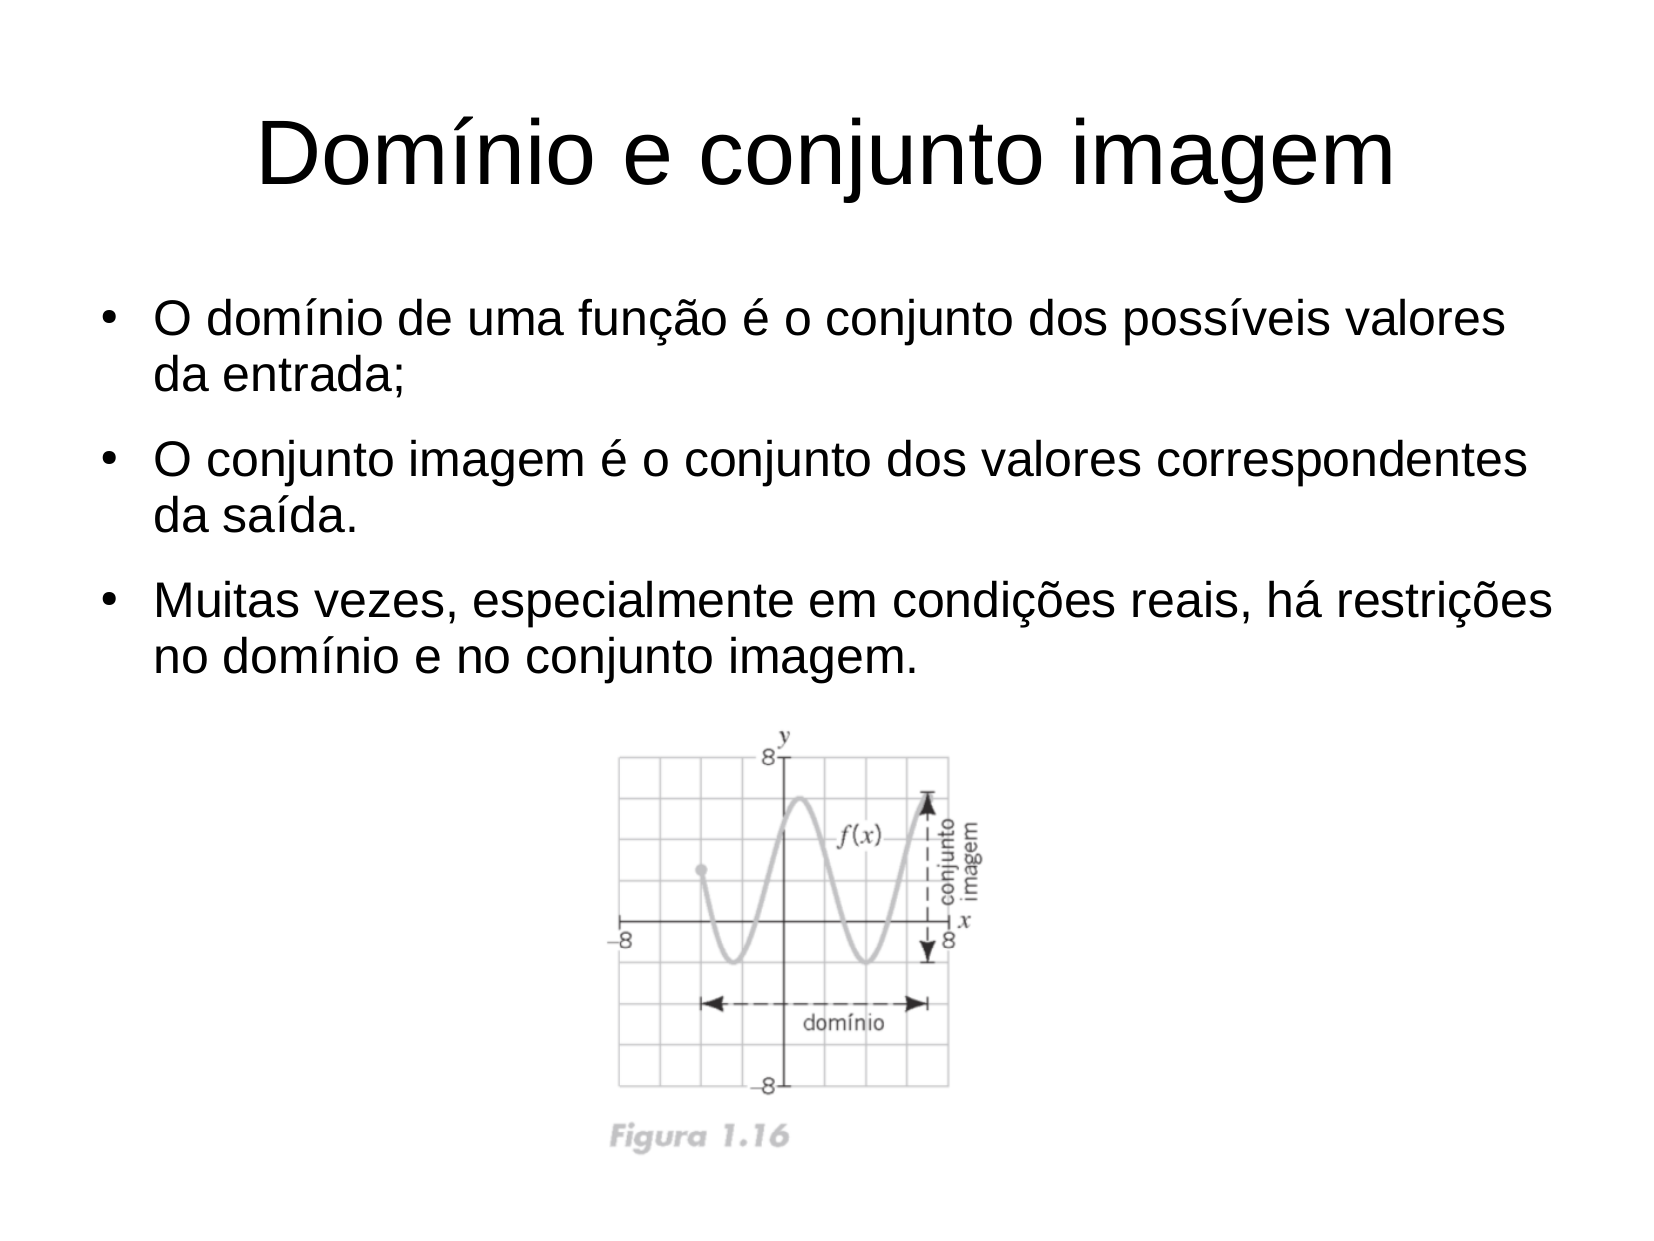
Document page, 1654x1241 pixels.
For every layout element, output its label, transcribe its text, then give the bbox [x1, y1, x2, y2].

picture [566, 696, 1040, 1193]
title Domínio e conjunto imagem [82, 49, 1571, 257]
list O domínio de uma função é o conjunto dos possíveis valores da entrada; O conjunto imagem é o conjunto dos valores correspondentes da saída. Muitas vezes, especialmente em condições reais, há restrições no domínio e no conjunto imagem. [82, 290, 1571, 1010]
